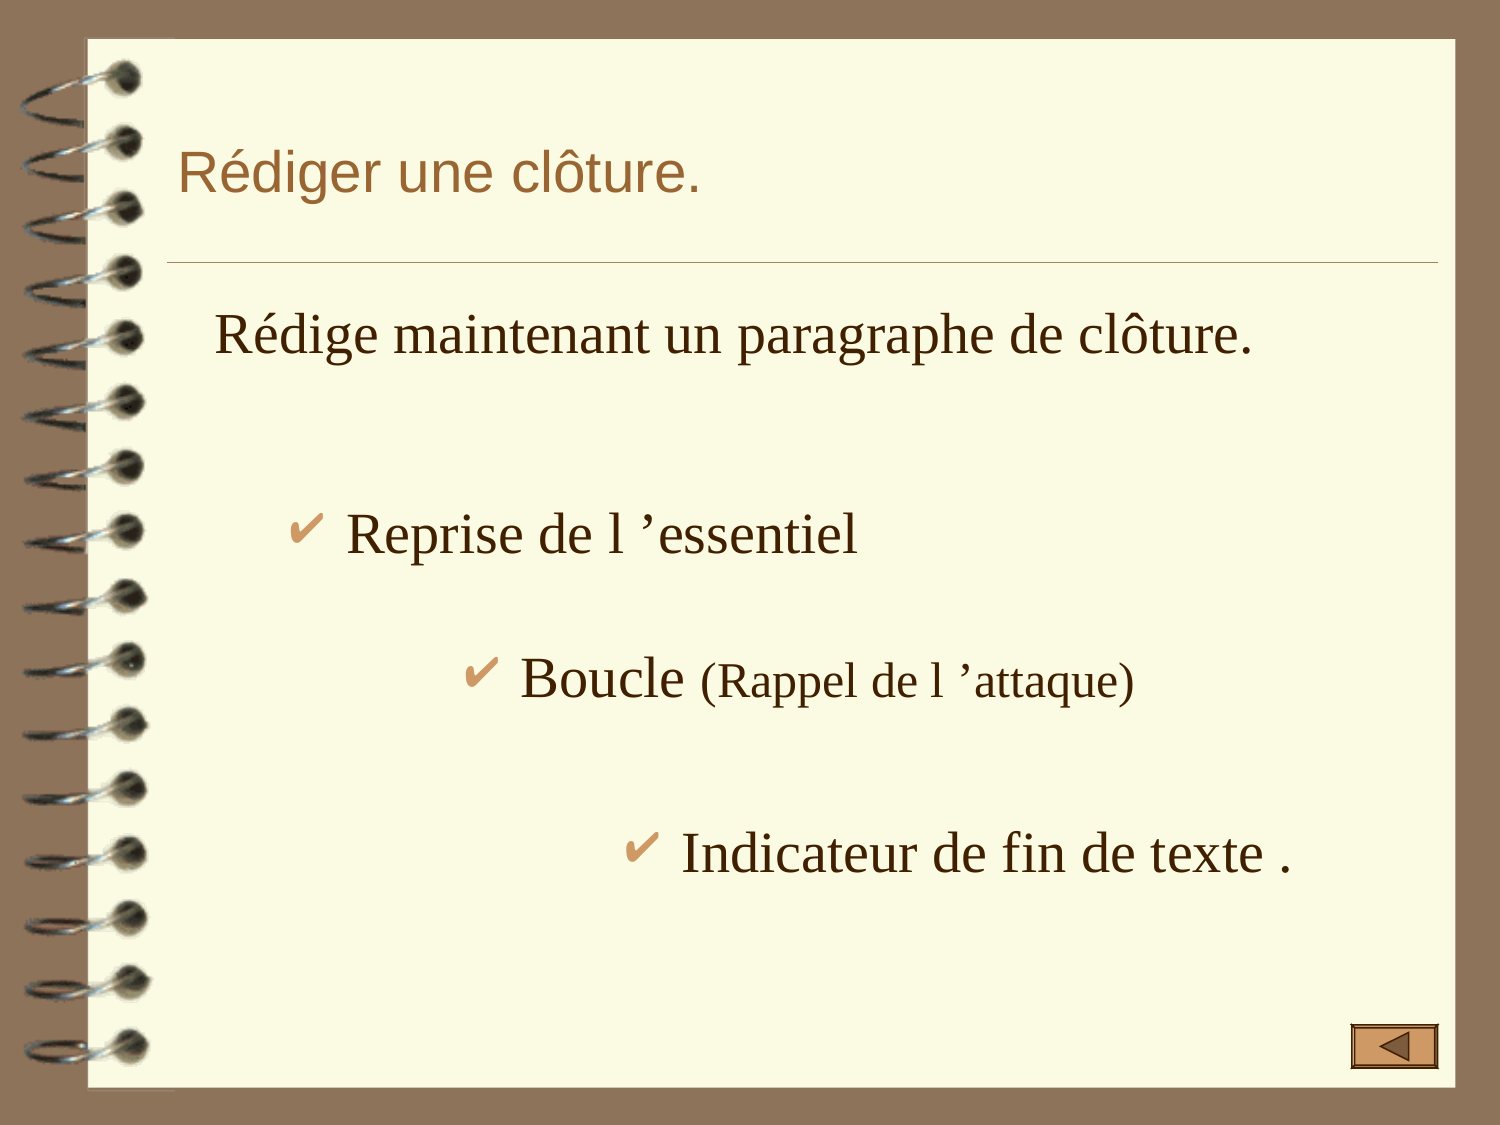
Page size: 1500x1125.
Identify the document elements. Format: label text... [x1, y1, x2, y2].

text_box Indicateur de fin de texte . [610, 806, 1352, 894]
text_box Rédige maintenant un paragraphe de clôture. [200, 287, 1300, 425]
title Rédiger une clôture. [162, 74, 1438, 263]
text_box [1353, 1024, 1438, 1068]
picture [0, 0, 175, 1125]
list Reprise de l ’essentiel [274, 487, 975, 588]
text_box Boucle (Rappel de l ’attaque) [449, 631, 1225, 726]
